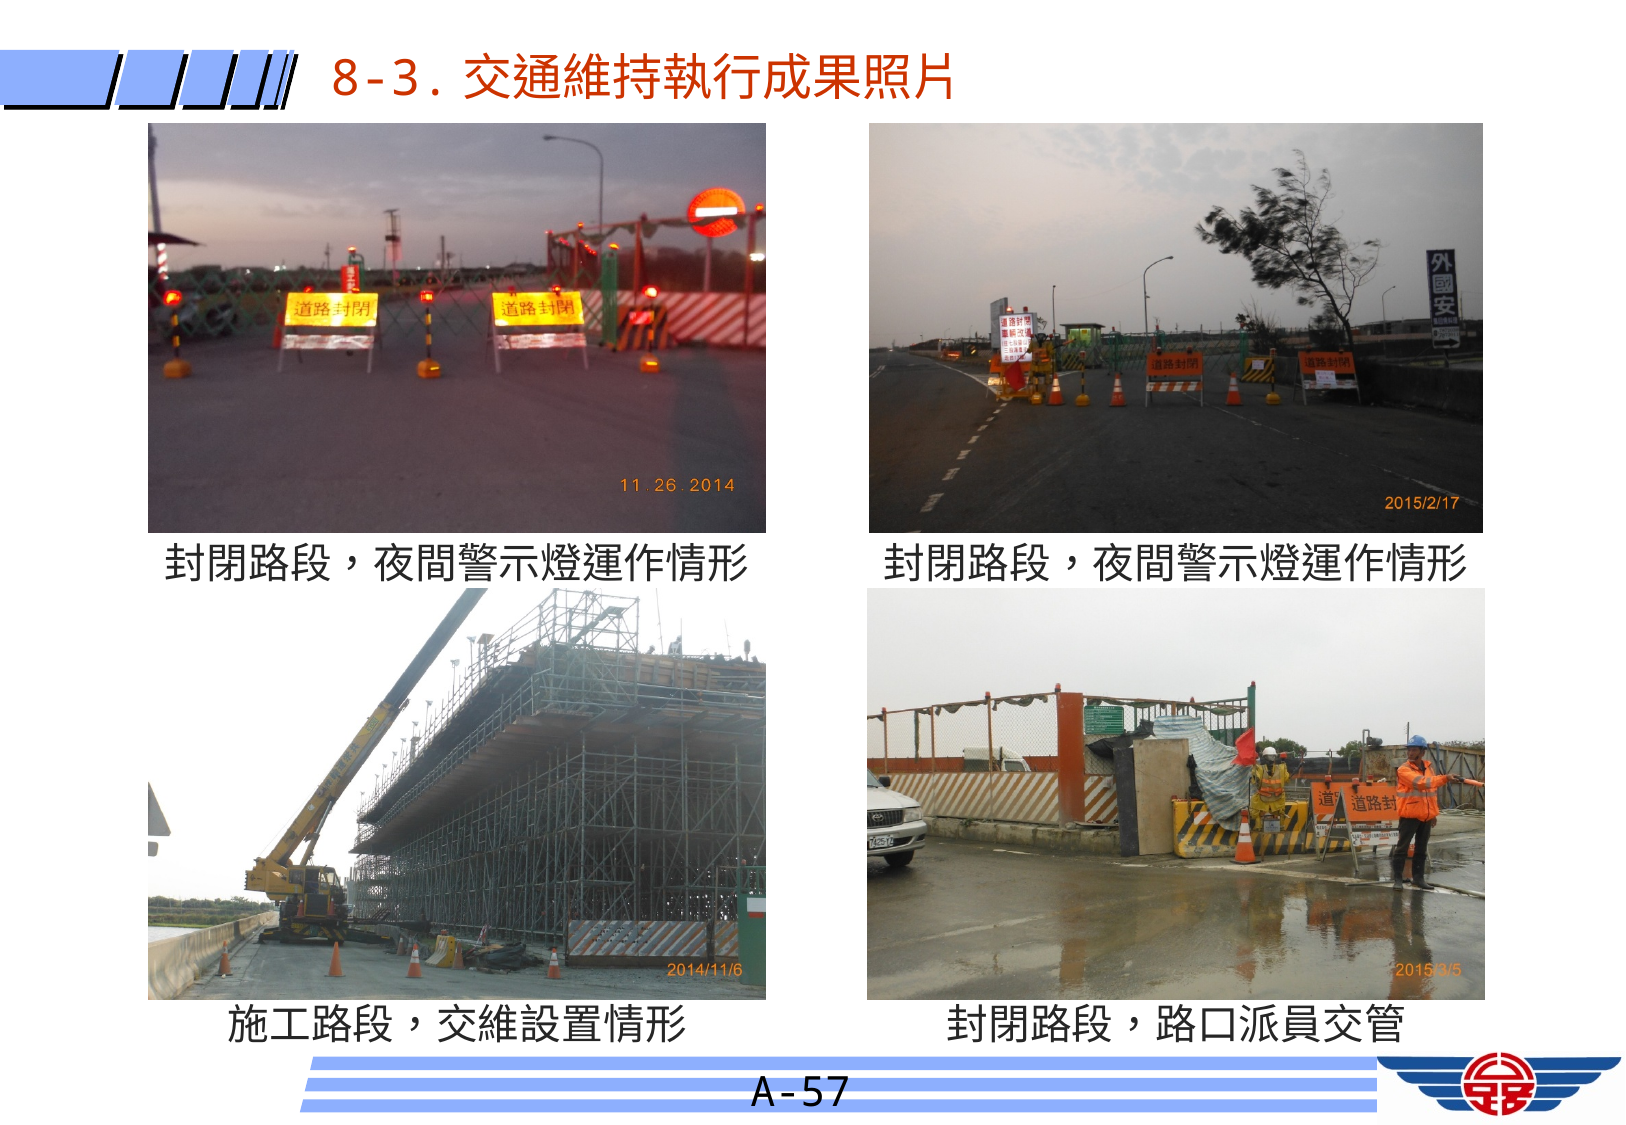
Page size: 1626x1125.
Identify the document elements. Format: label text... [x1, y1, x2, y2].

picture [148, 123, 766, 533]
picture [867, 588, 1485, 1000]
text_box 施工路段，交維設置情形 [133, 990, 781, 1056]
text_box 封閉路段，夜間警示燈運作情形 [852, 529, 1501, 595]
text_box 封閉路段，夜間警示燈運作情形 [133, 529, 781, 595]
picture [148, 588, 766, 990]
picture [869, 123, 1483, 533]
text_box 封閉路段，路口派員交管 [893, 1000, 1460, 1056]
text_box 8-3.交通維持執行成果照片 [315, 38, 1547, 150]
